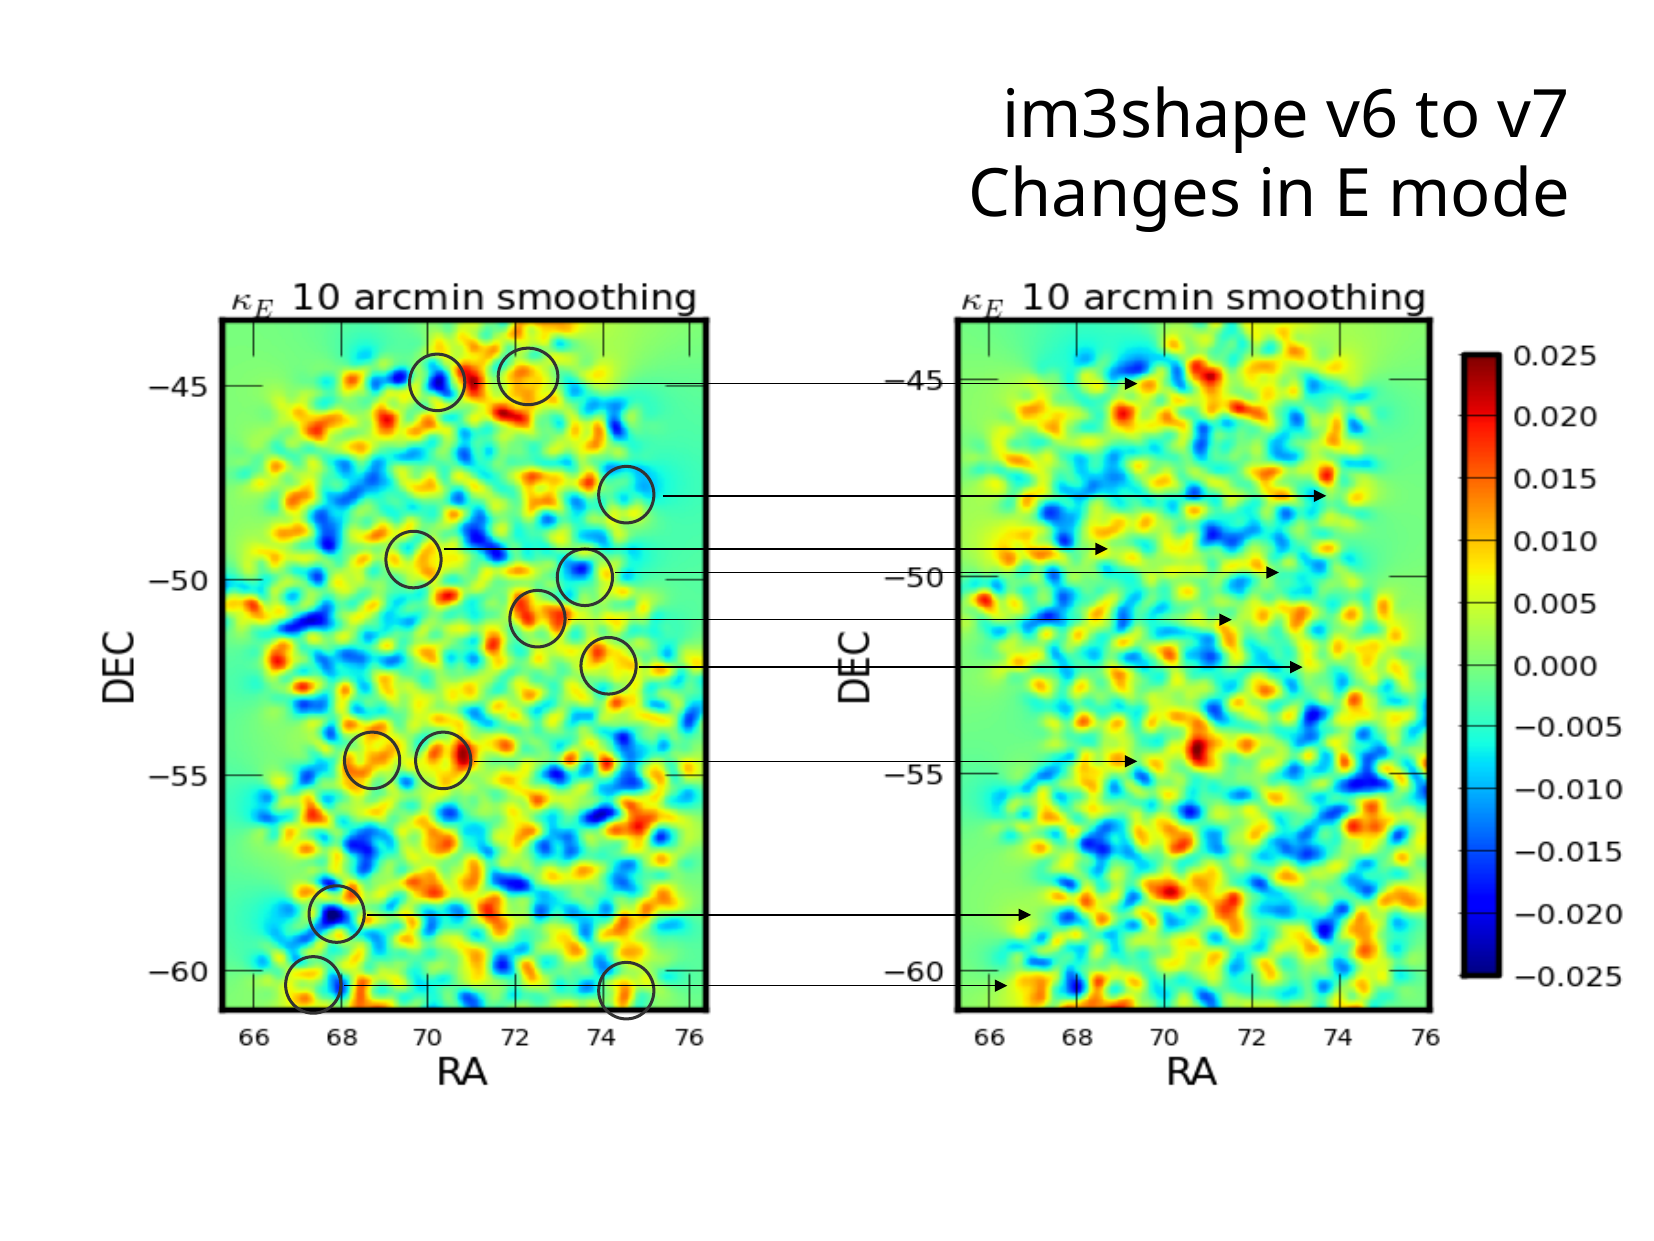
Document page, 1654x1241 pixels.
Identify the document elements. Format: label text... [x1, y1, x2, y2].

title im3shape v6 to v7 Changes in E mode [82, 49, 1571, 254]
picture [2, 254, 1638, 1095]
